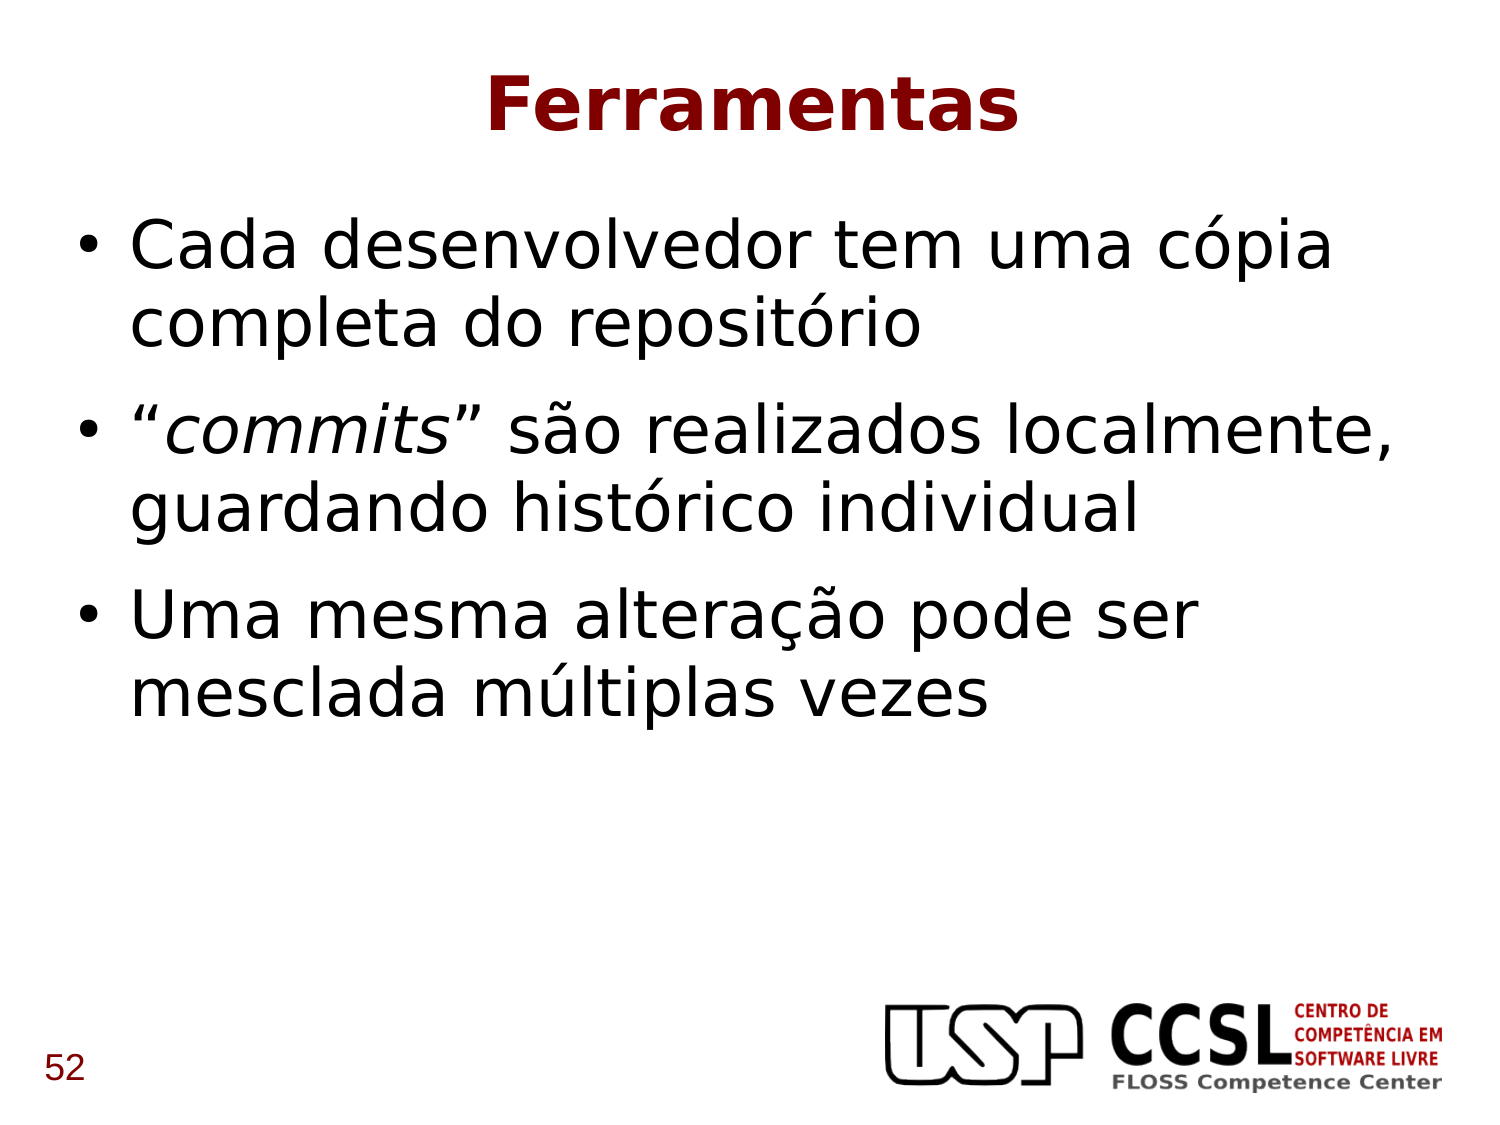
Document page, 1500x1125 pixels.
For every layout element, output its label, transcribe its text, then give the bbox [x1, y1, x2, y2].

title Ferramentas [59, 29, 1447, 180]
picture [885, 1003, 1442, 1093]
list Cada desenvolvedor tem uma cópia completa do repositório “commits” são realizados localmente, guardando histórico individual Uma mesma alteração pode ser mesclada múltiplas vezes [59, 206, 1447, 950]
